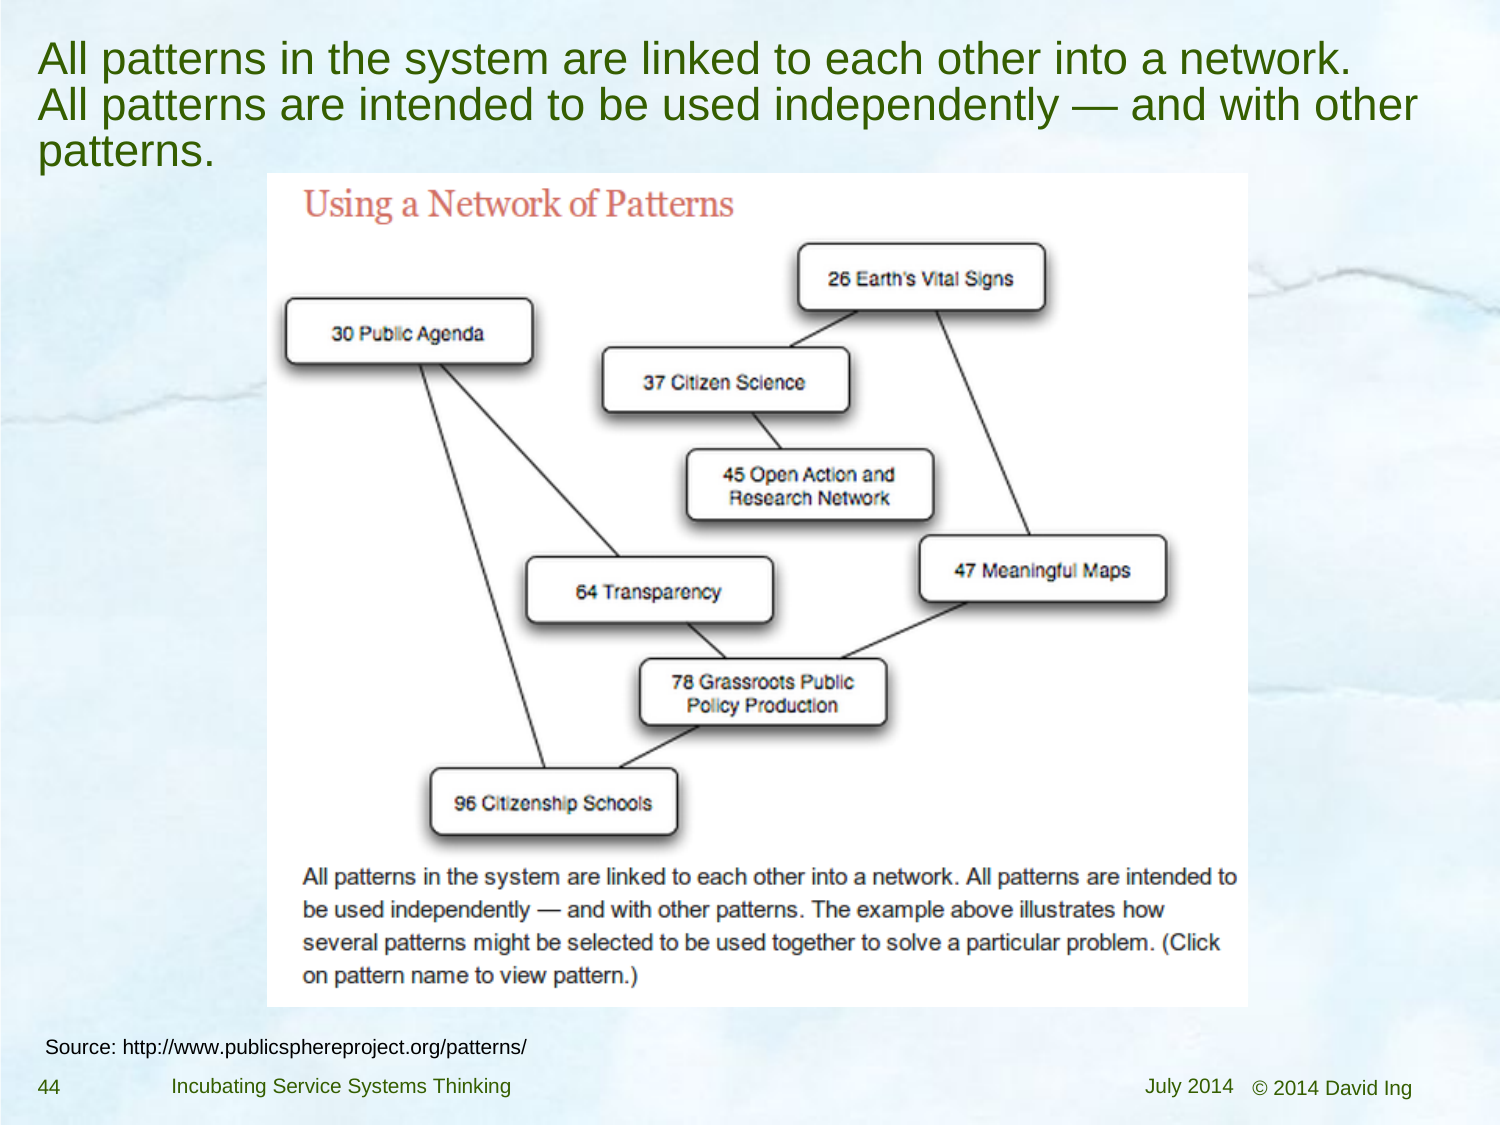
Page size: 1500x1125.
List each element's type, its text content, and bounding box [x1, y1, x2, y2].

picture [0, 0, 1500, 1125]
title All patterns in the system are linked to each other into a network. All patterns are intended to be used independently — and with other patterns. [37, 37, 1463, 199]
text_box Source: http://www.publicsphereproject.org/patterns/ [30, 1026, 1426, 1088]
